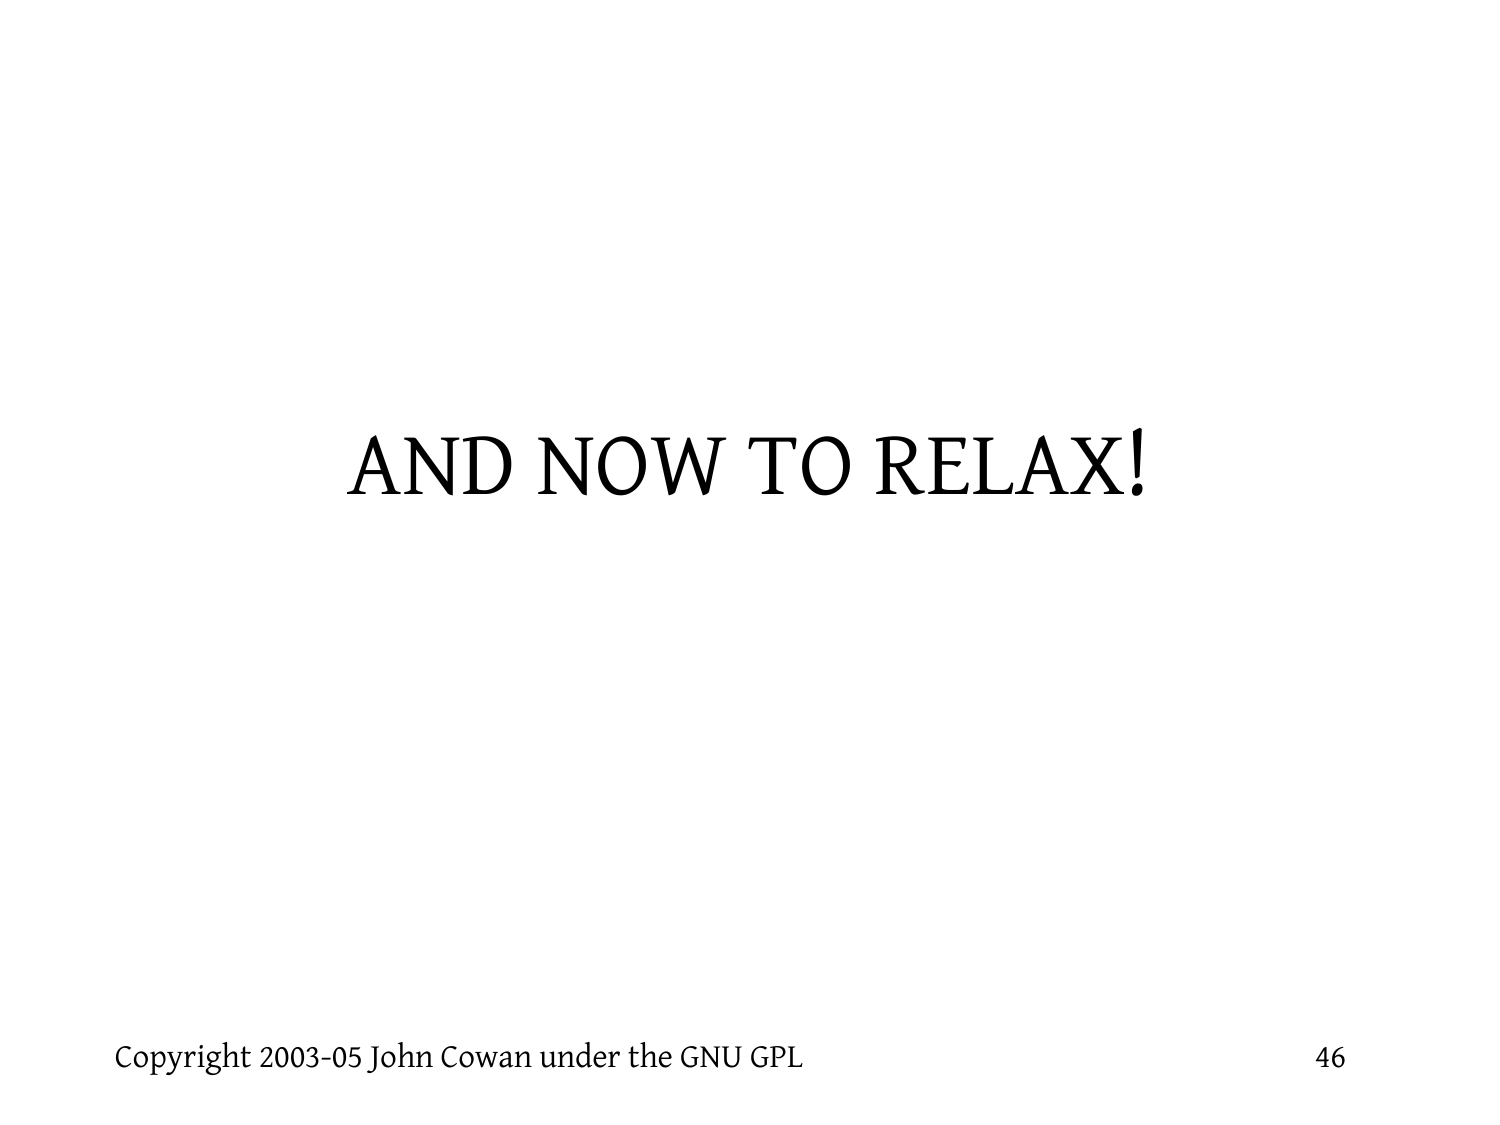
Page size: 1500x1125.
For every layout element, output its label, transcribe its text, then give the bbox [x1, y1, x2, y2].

title AND NOW TO RELAX! [112, 375, 1388, 563]
